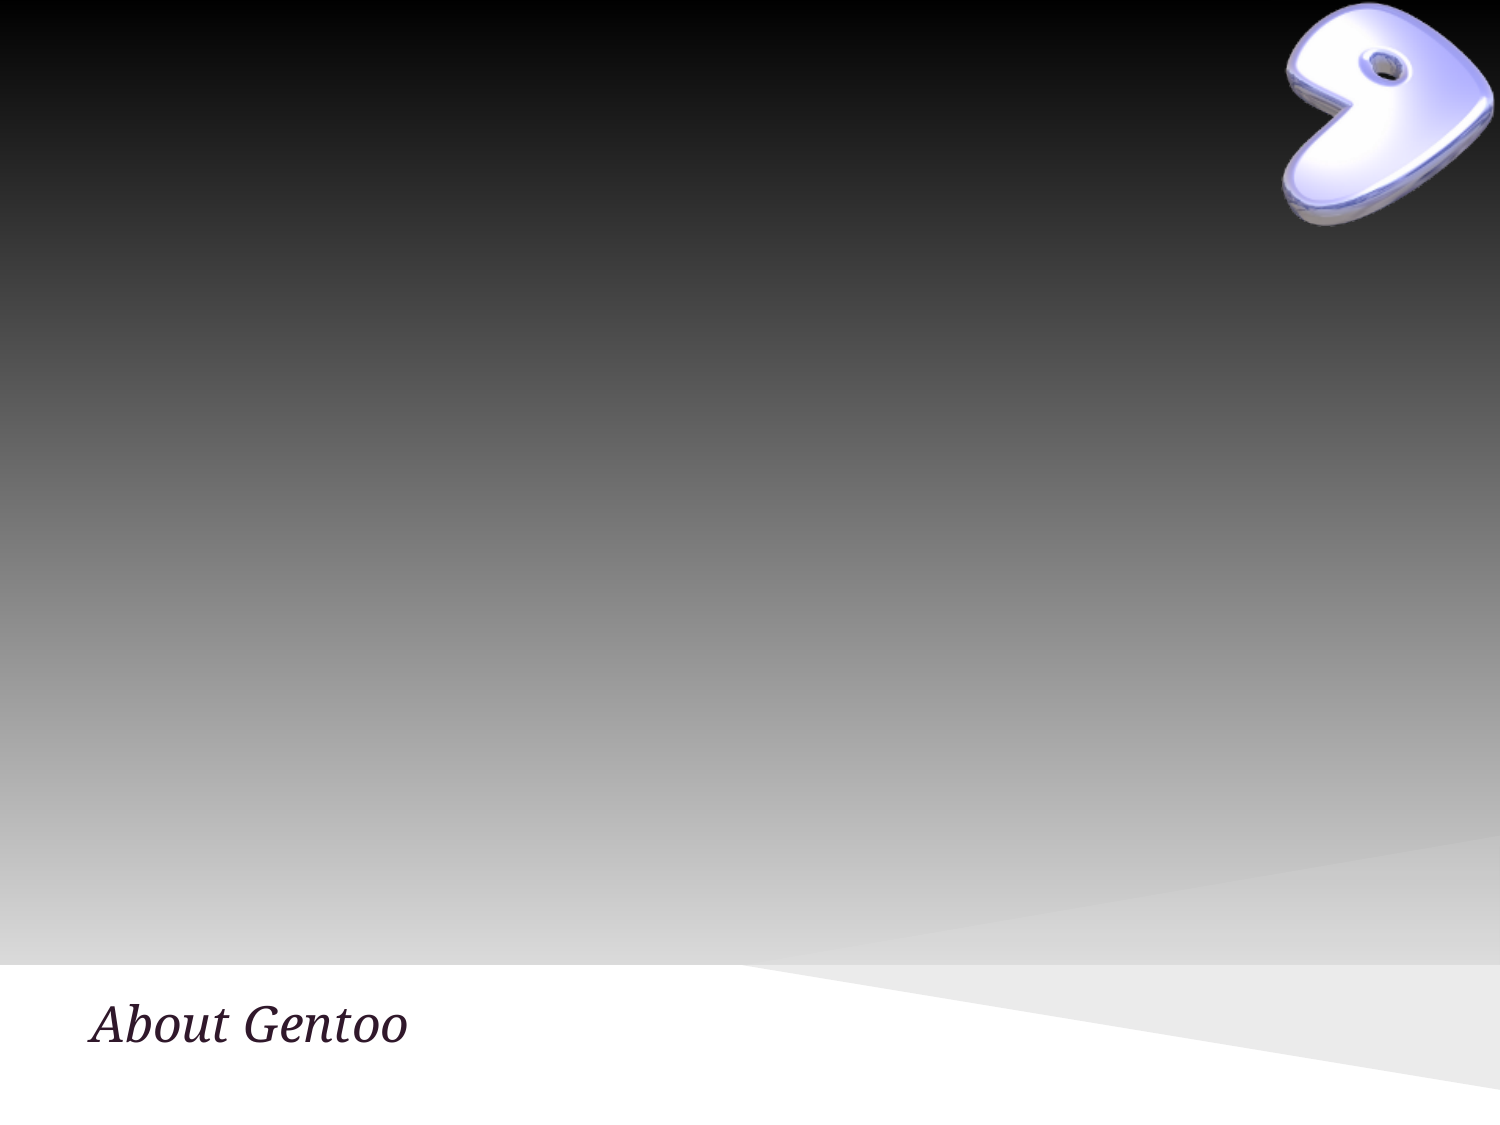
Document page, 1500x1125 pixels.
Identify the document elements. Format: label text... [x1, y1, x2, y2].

list About Gentoo [75, 967, 1425, 1078]
picture [1271, 0, 1500, 233]
